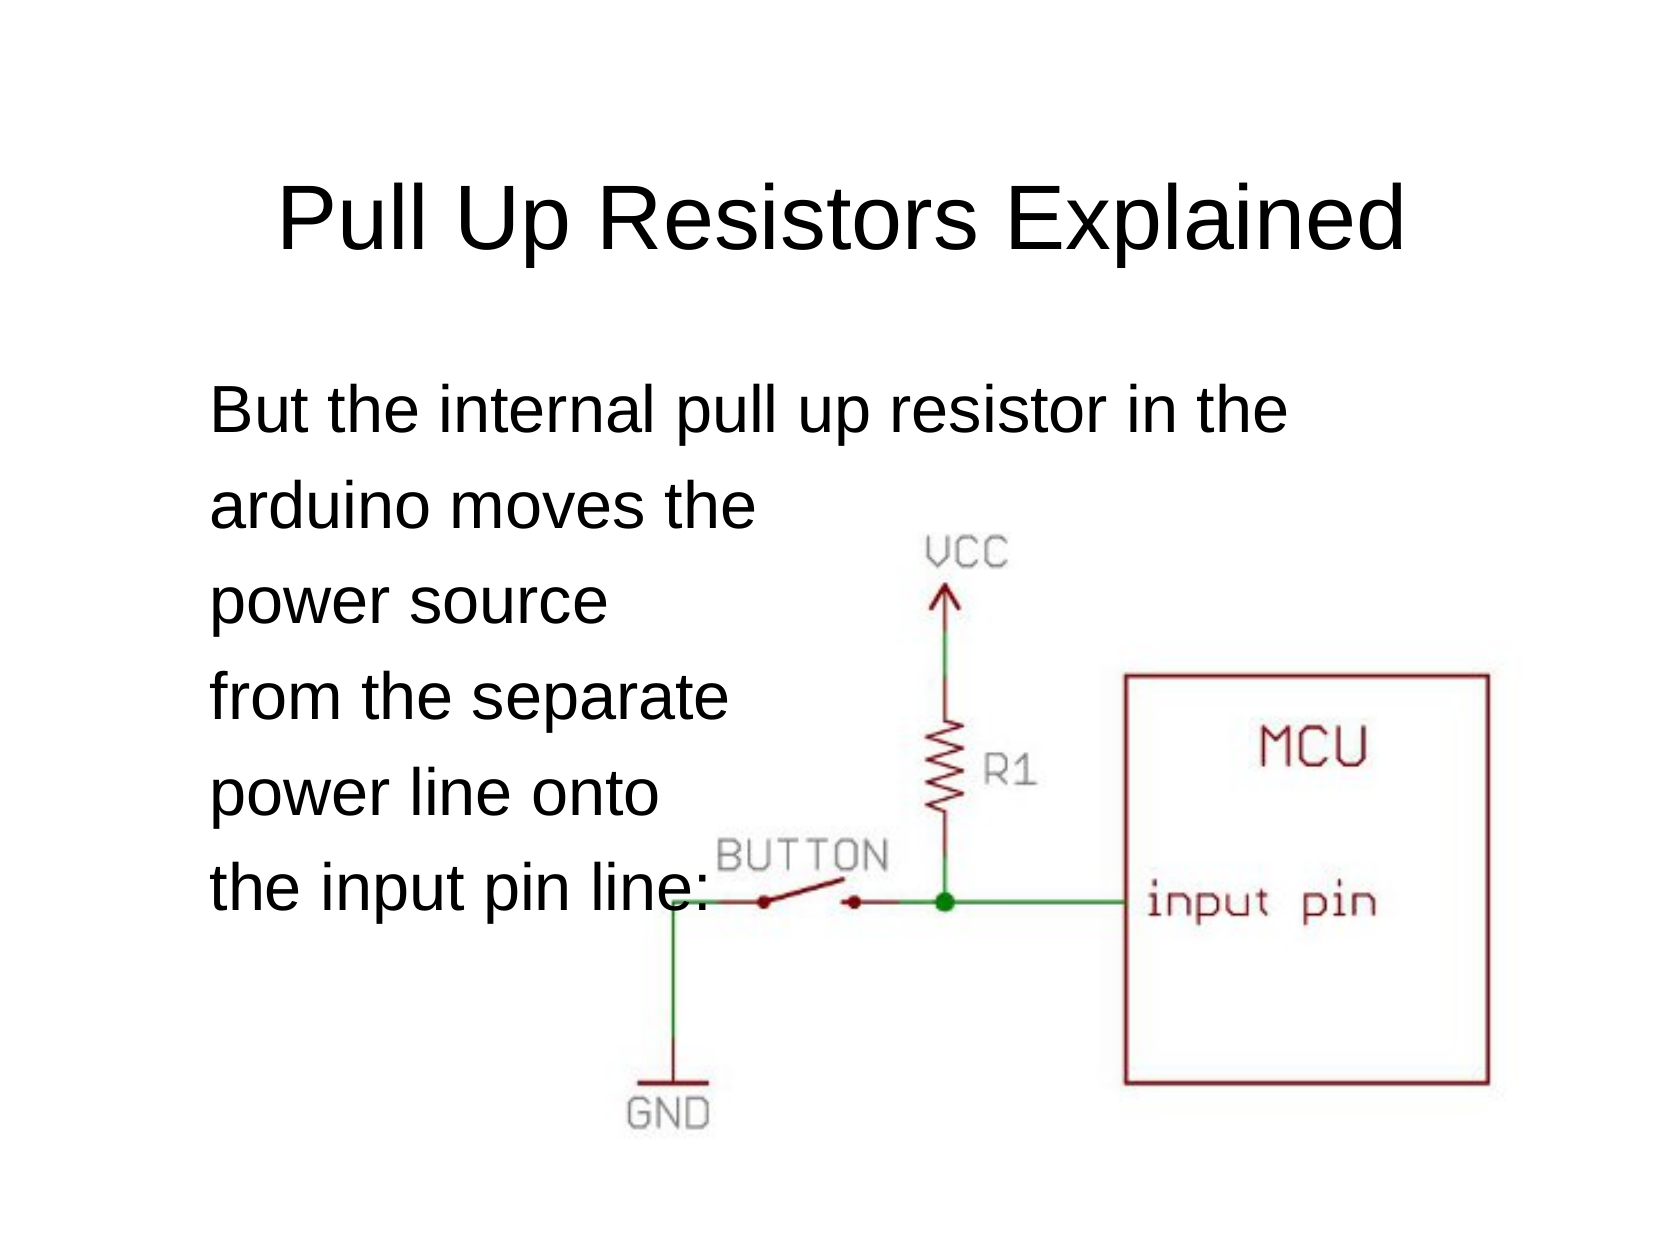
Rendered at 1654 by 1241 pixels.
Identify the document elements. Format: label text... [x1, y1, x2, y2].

title Pull Up Resistors Explained [123, 110, 1529, 317]
picture [606, 496, 1525, 1169]
list But the internal pull up resistor in the arduino moves the power source from the separate power line onto the input pin line: [123, 358, 1489, 1102]
